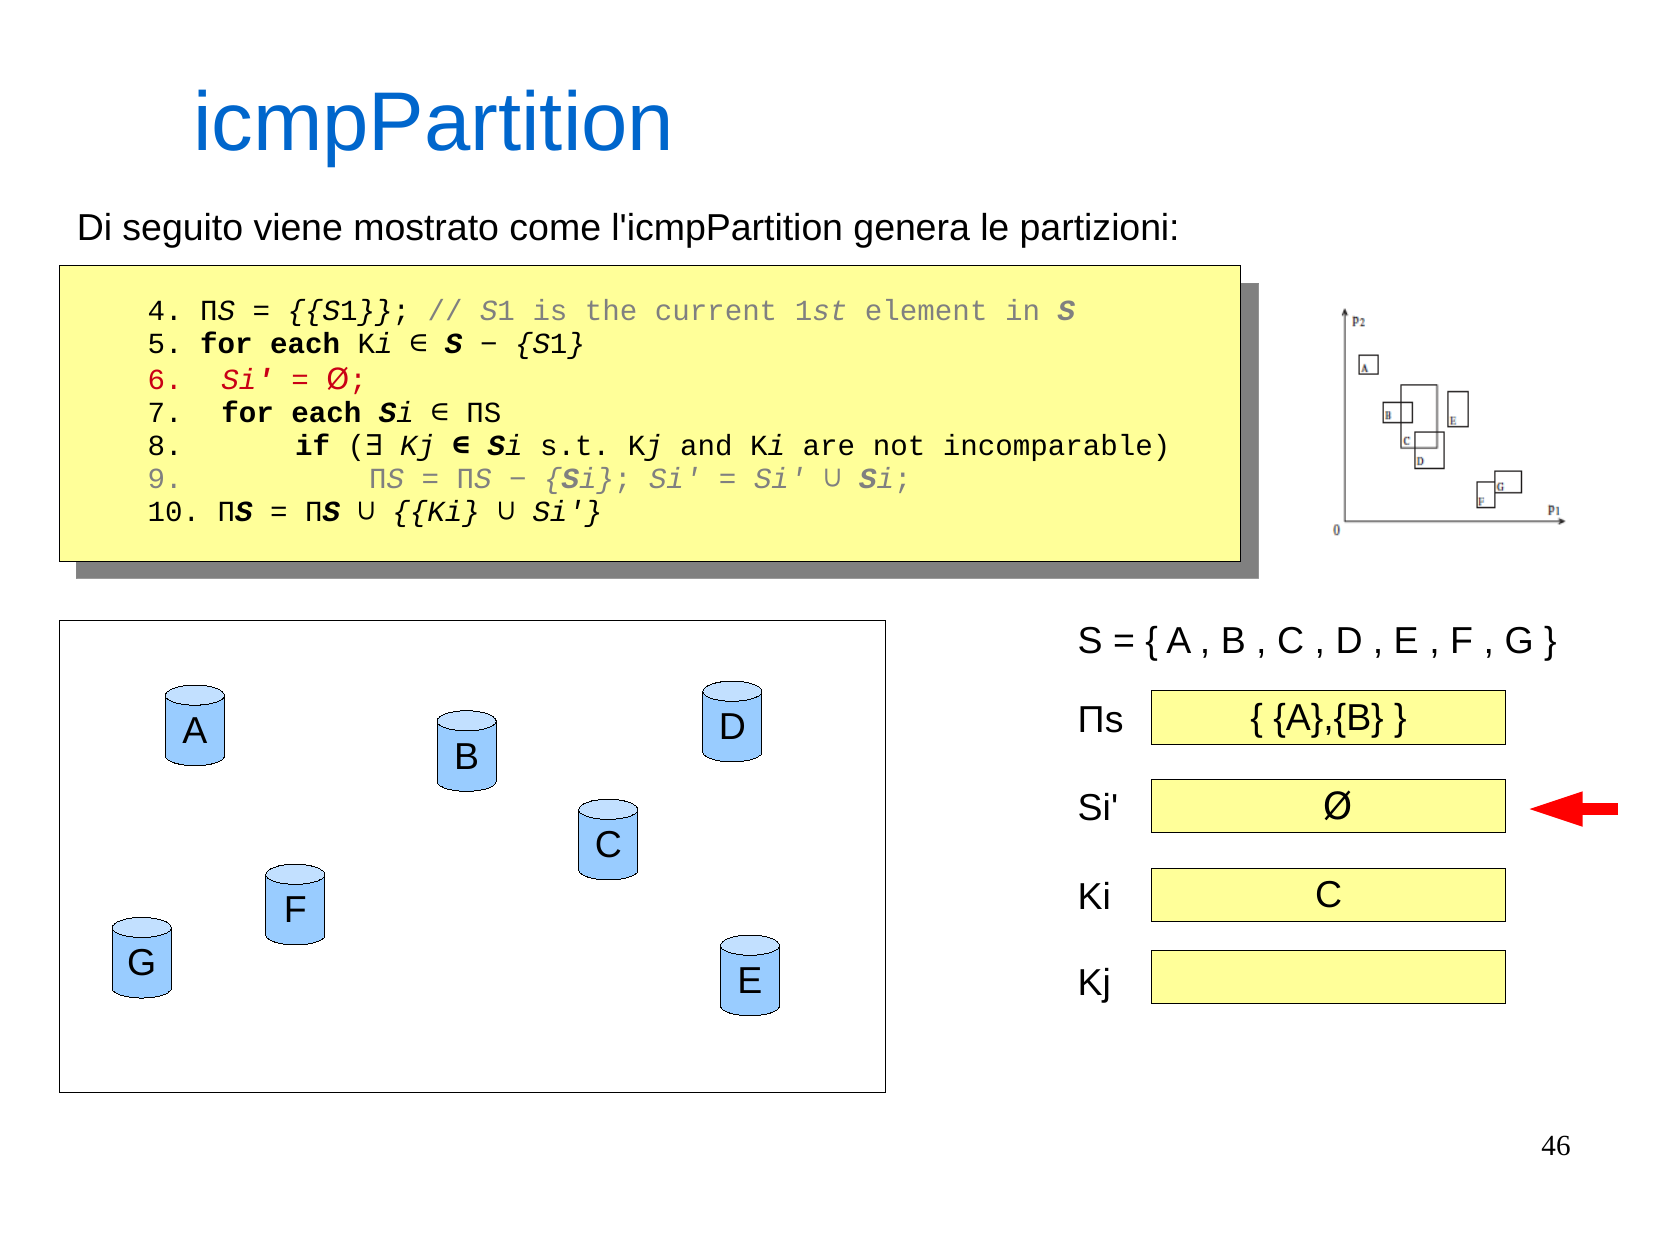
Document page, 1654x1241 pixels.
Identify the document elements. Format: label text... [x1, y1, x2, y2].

text_box C [112, 917, 172, 938]
picture [1299, 290, 1625, 562]
text_box Ø [1151, 779, 1506, 833]
text_box D [702, 681, 762, 702]
text_box [1151, 950, 1506, 1004]
text_box C [1151, 868, 1506, 922]
title icmpPartition [193, 33, 1567, 210]
text_box Kj [1062, 954, 1152, 1012]
text_box D [702, 692, 762, 762]
text_box Πs [1062, 690, 1152, 748]
text_box F [265, 876, 325, 945]
text_box C [578, 811, 638, 880]
text_box {B,C,D,E} [165, 685, 225, 706]
text_box B [437, 722, 497, 792]
text_box E [720, 947, 780, 1016]
text_box B [720, 935, 780, 956]
text_box E [437, 710, 497, 731]
text_box { {A},{B} } [1151, 690, 1506, 745]
text_box Ki [1062, 868, 1152, 925]
list Di seguito viene mostrato come l'icmpPartition genera le partizioni: [59, 206, 1388, 254]
text_box C [265, 864, 325, 885]
text_box A [165, 697, 225, 766]
text_box G [112, 929, 172, 999]
text_box S = { A , B , C , D , E , F , G } [1062, 611, 1571, 669]
text_box 4. ΠS = {{S1}}; // S1 is the current 1st element in S 5. for each Ki ∈ S − {S1} 6. Si' = Ø; 7. for each Si ∈ ΠS 8. if (∃ Kj ∈ Si s.t. Kj and Ki are not incomparable) 9. ΠS = ΠS − {Si}; Si' = Si' ∪ Si; 10. ΠS = ΠS ∪ {{Ki} ∪ Si'} [59, 265, 1241, 562]
text_box B [578, 799, 638, 820]
text_box Si' [1062, 779, 1152, 837]
